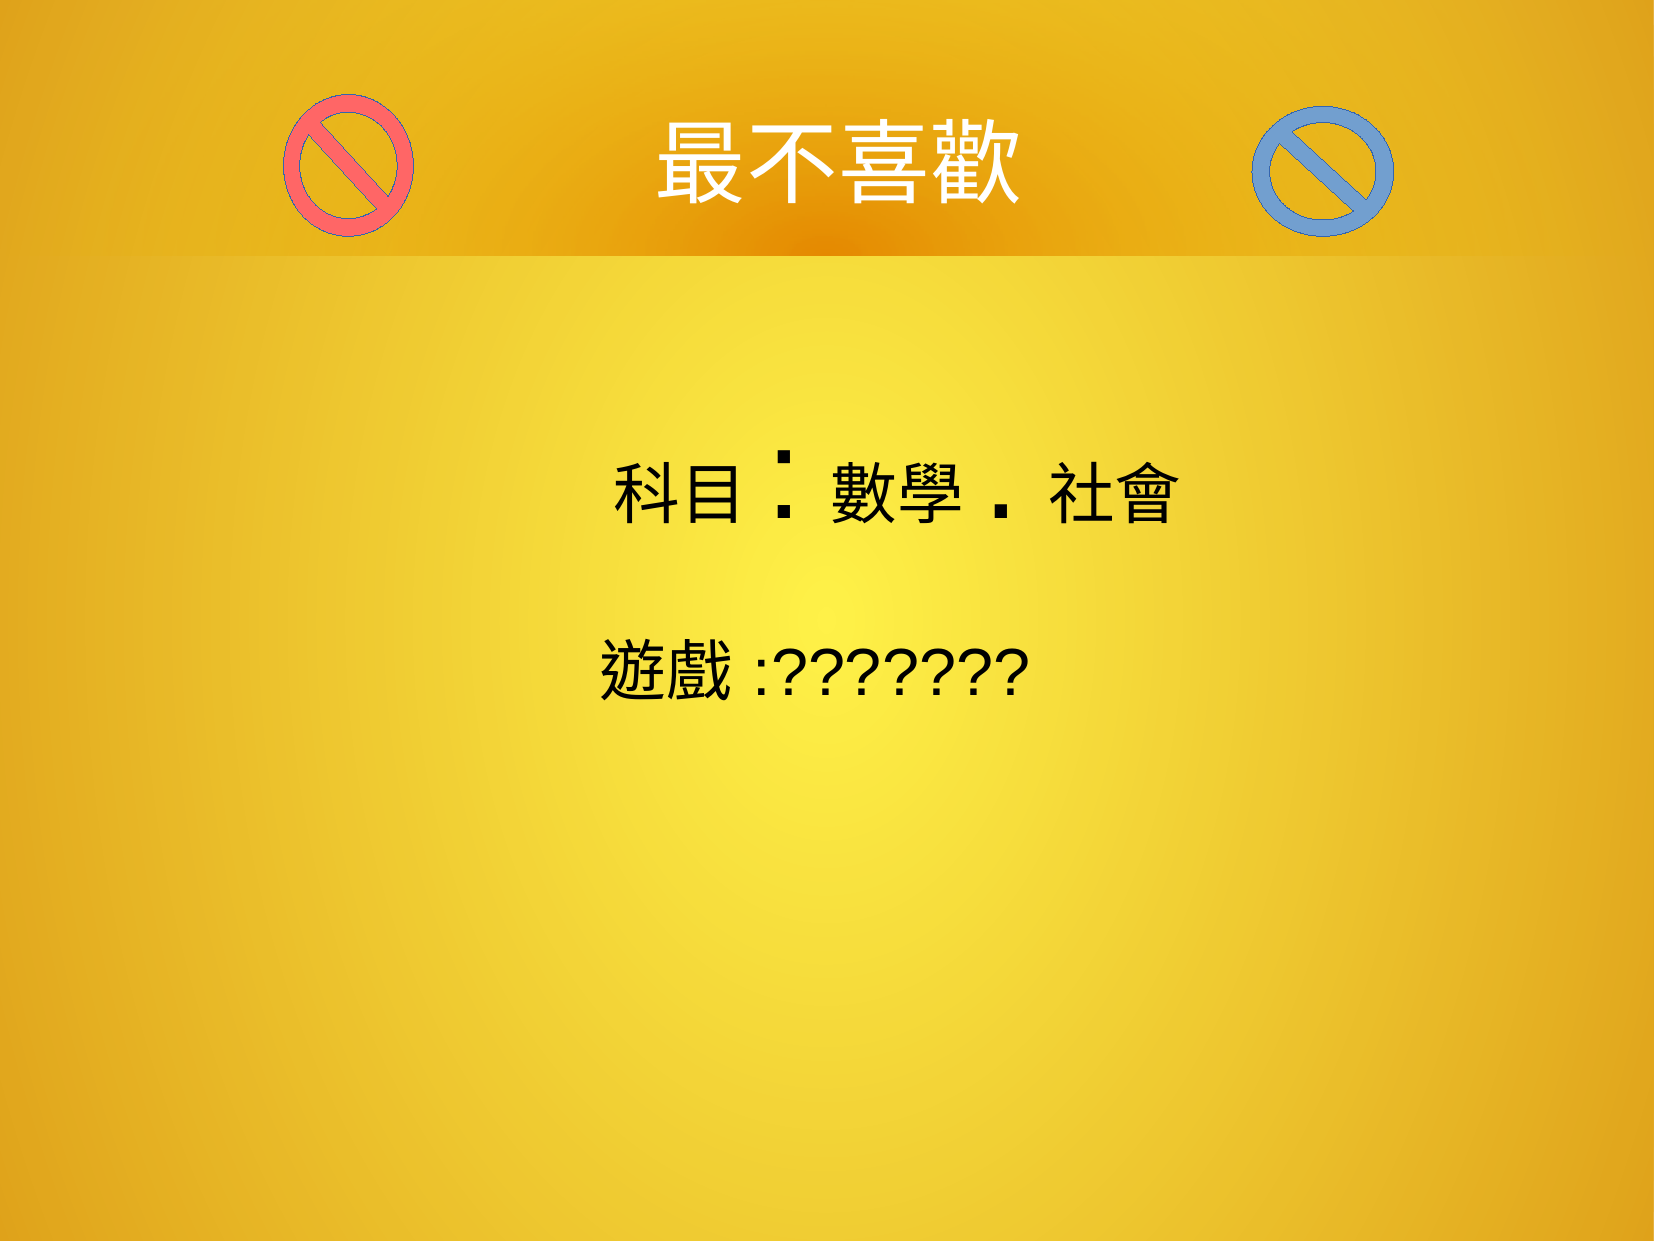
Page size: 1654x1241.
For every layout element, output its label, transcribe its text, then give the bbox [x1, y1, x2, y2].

text_box [1251, 106, 1394, 237]
subtitle 遊戲:??????? [70, 307, 1560, 1027]
title 最不喜歡 [94, 52, 1583, 260]
text_box [283, 94, 414, 237]
list 科目:數學.社會 [118, 402, 1607, 1123]
